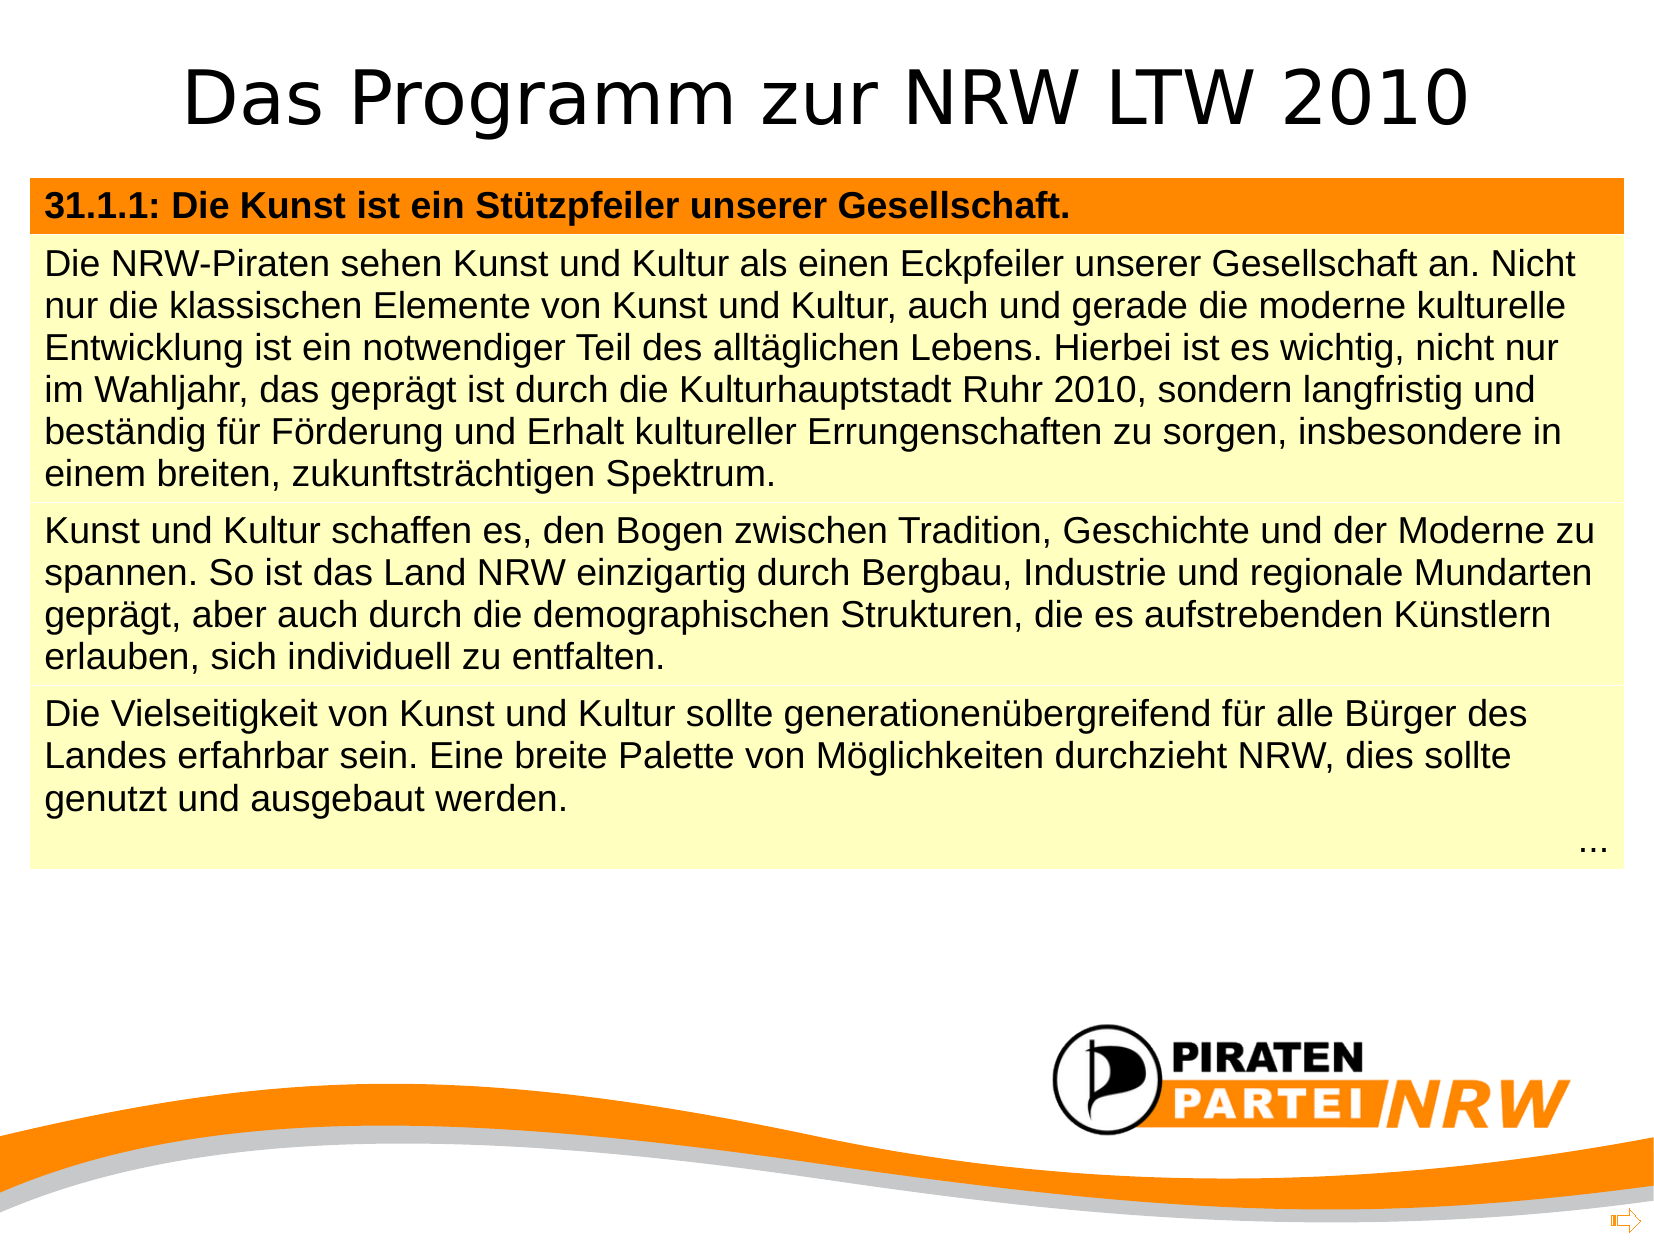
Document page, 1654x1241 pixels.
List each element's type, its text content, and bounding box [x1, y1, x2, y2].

table_cell Die NRW-Piraten sehen Kunst und Kultur als einen Eckpfeiler unserer Gesellschaft an. Nicht nur die klassischen Elemente von Kunst und Kultur, auch und gerade die moderne kulturelle Entwicklung ist ein notwendiger Teil des alltäglichen Lebens. Hierbei ist es wichtig, nicht nur im Wahljahr, das geprägt ist durch die Kulturhauptstadt Ruhr 2010, sondern langfristig und beständig für Förderung und Erhalt kultureller Errungenschaften zu sorgen, insbesondere in einem breiten, zukunftsträchtigen Spektrum. [30, 235, 1624, 502]
table_header 31.1.1: Die Kunst ist ein Stützpfeiler unserer Gesellschaft. [30, 178, 1624, 234]
table_cell Die Vielseitigkeit von Kunst und Kultur sollte generationenübergreifend für alle Bürger des Landes erfahrbar sein. Eine breite Palette von Möglichkeiten durchzieht NRW, dies sollte genutzt und ausgebaut werden. ... [30, 686, 1624, 869]
table_cell Kunst und Kultur schaffen es, den Bogen zwischen Tradition, Geschichte und der Moderne zu spannen. So ist das Land NRW einzigartig durch Bergbau, Industrie und regionale Mundarten geprägt, aber auch durch die demographischen Strukturen, die es aufstrebenden Künstlern erlauben, sich individuell zu entfalten. [30, 503, 1624, 685]
picture [1045, 1021, 1579, 1140]
title Das Programm zur NRW LTW 2010 [82, 54, 1571, 143]
